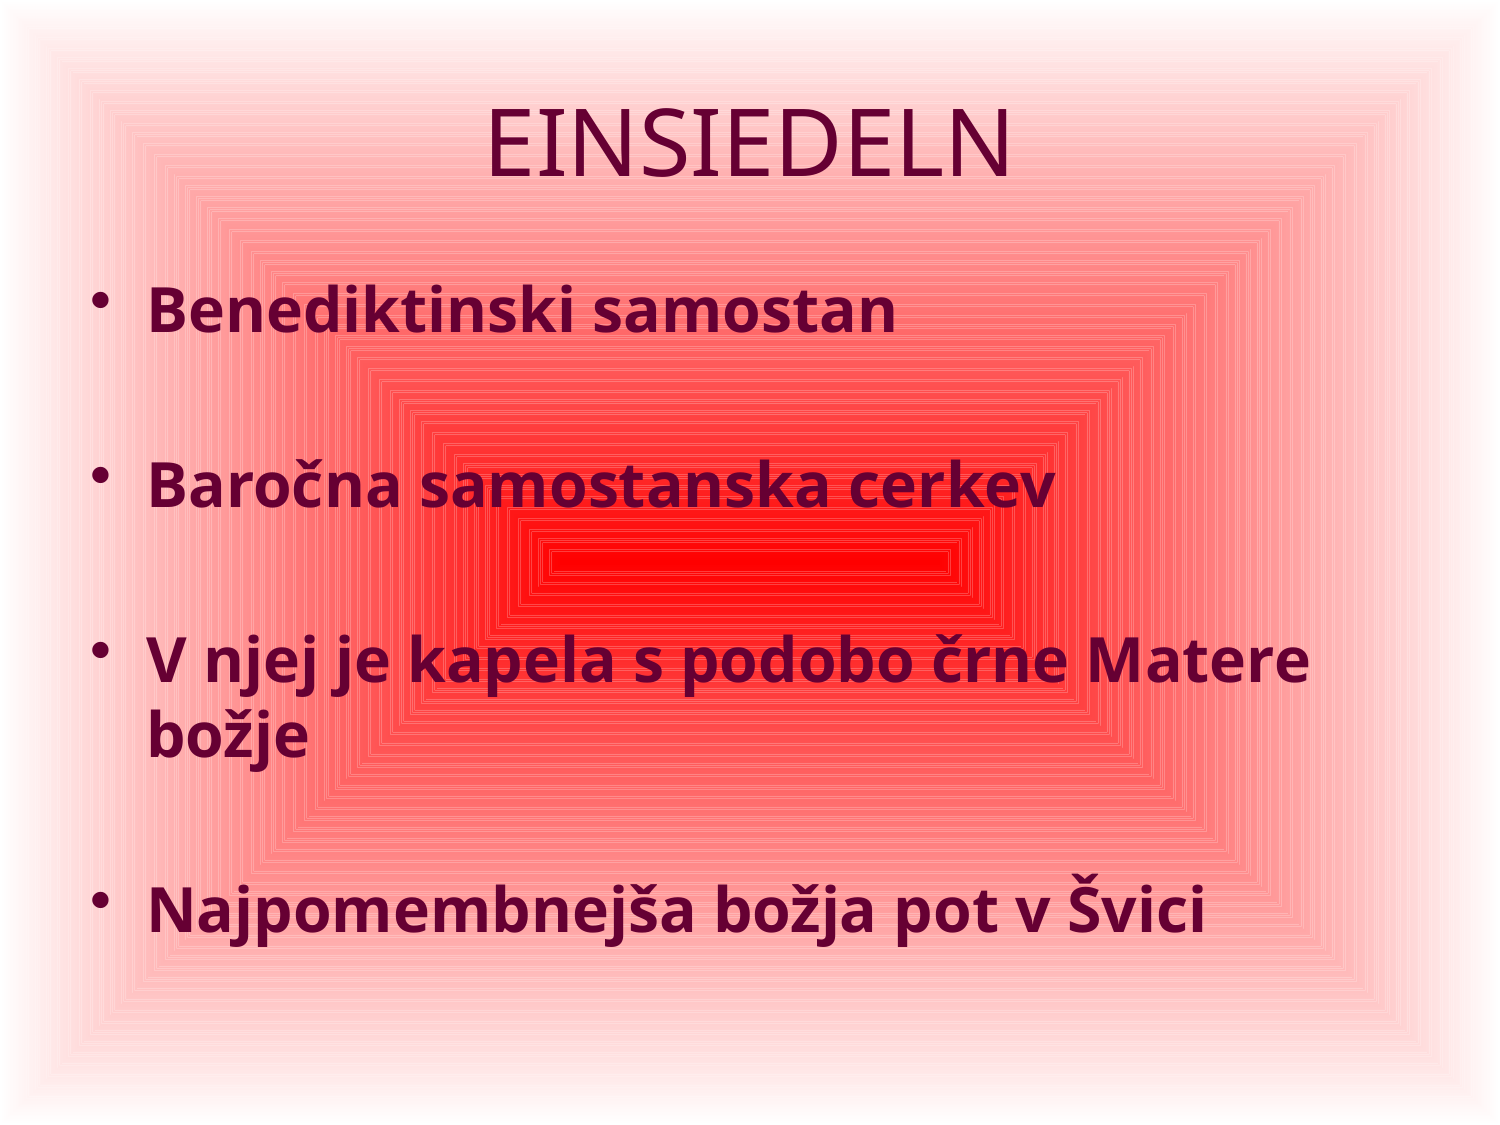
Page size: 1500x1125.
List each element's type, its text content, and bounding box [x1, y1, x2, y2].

title EINSIEDELN [75, 45, 1425, 233]
list Benediktinski samostan Baročna samostanska cerkev V njej je kapela s podobo črne Matere božje Najpomembnejša božja pot v Švici [75, 262, 1425, 1005]
